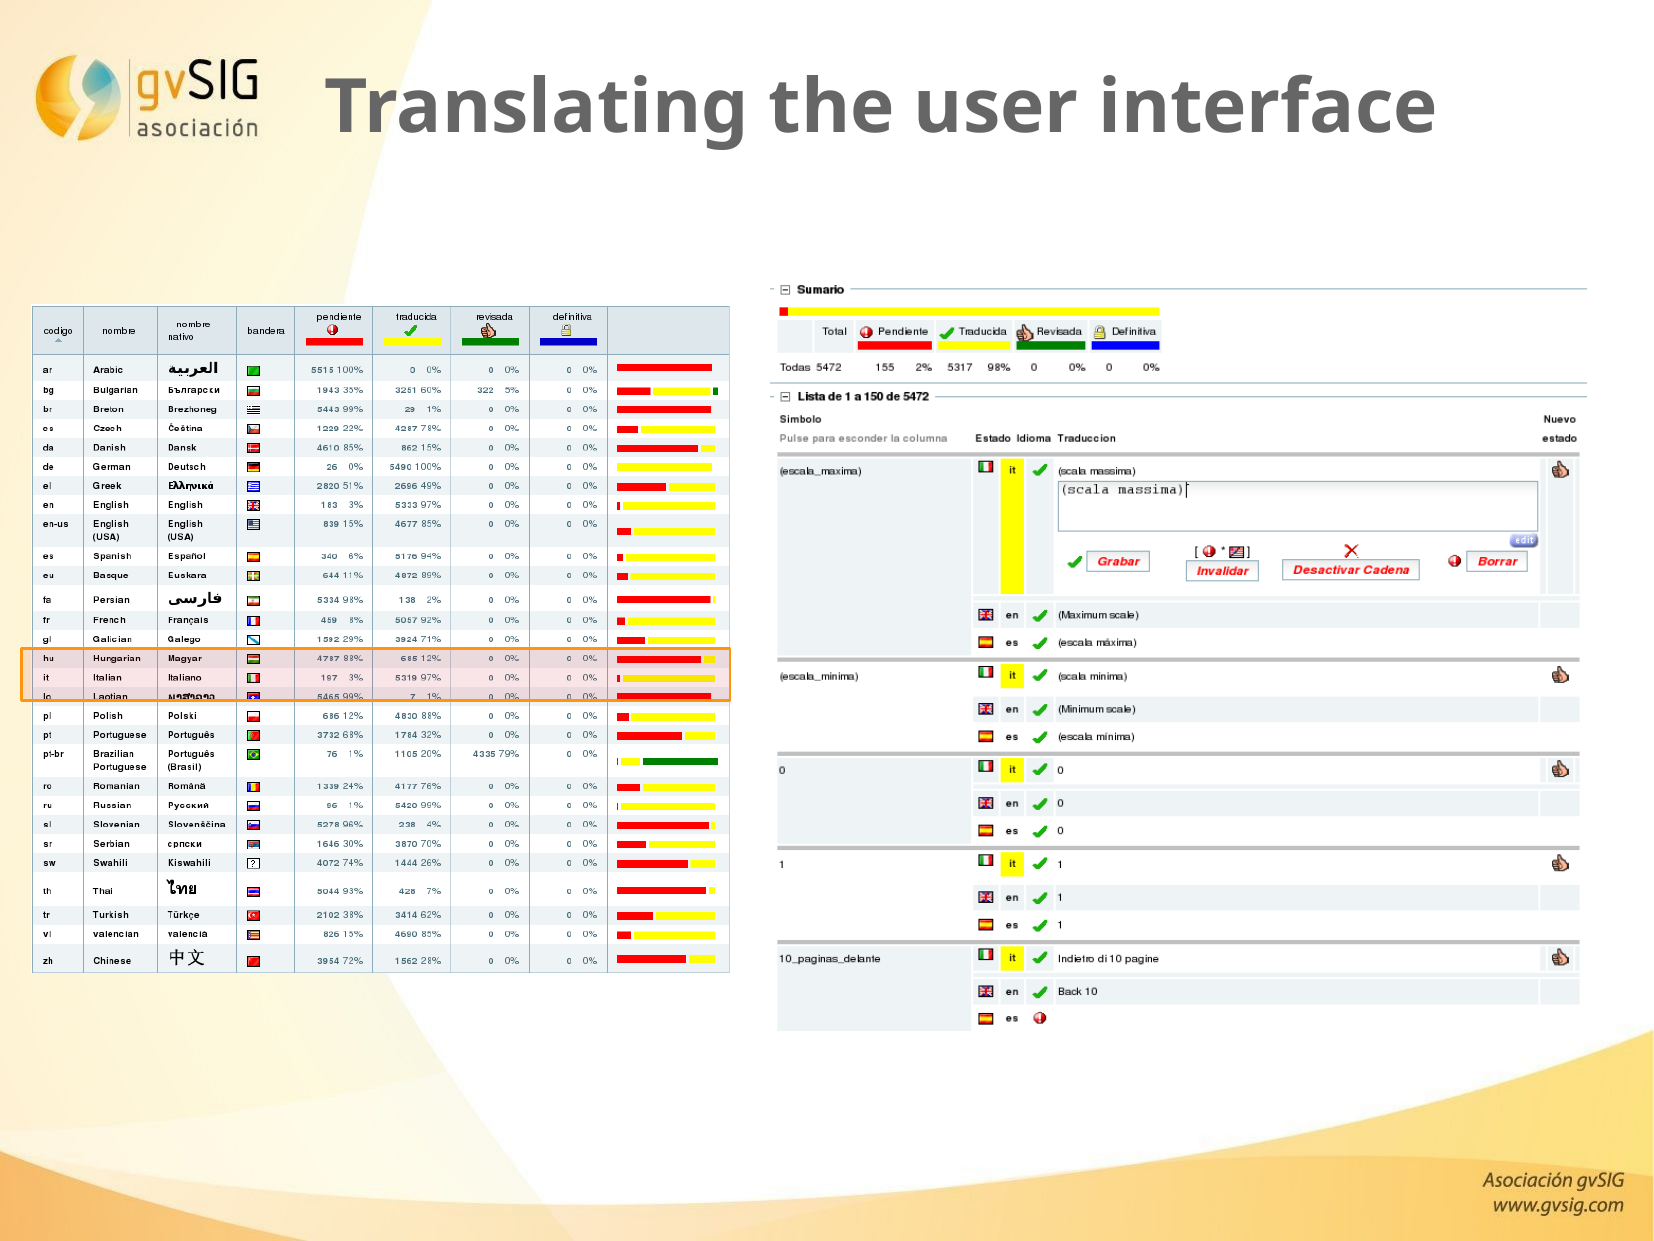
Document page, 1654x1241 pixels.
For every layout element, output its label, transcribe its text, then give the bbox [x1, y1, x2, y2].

text_box [21, 648, 730, 701]
title Translating the user interface [324, 29, 1625, 178]
picture [0, 0, 1654, 1241]
